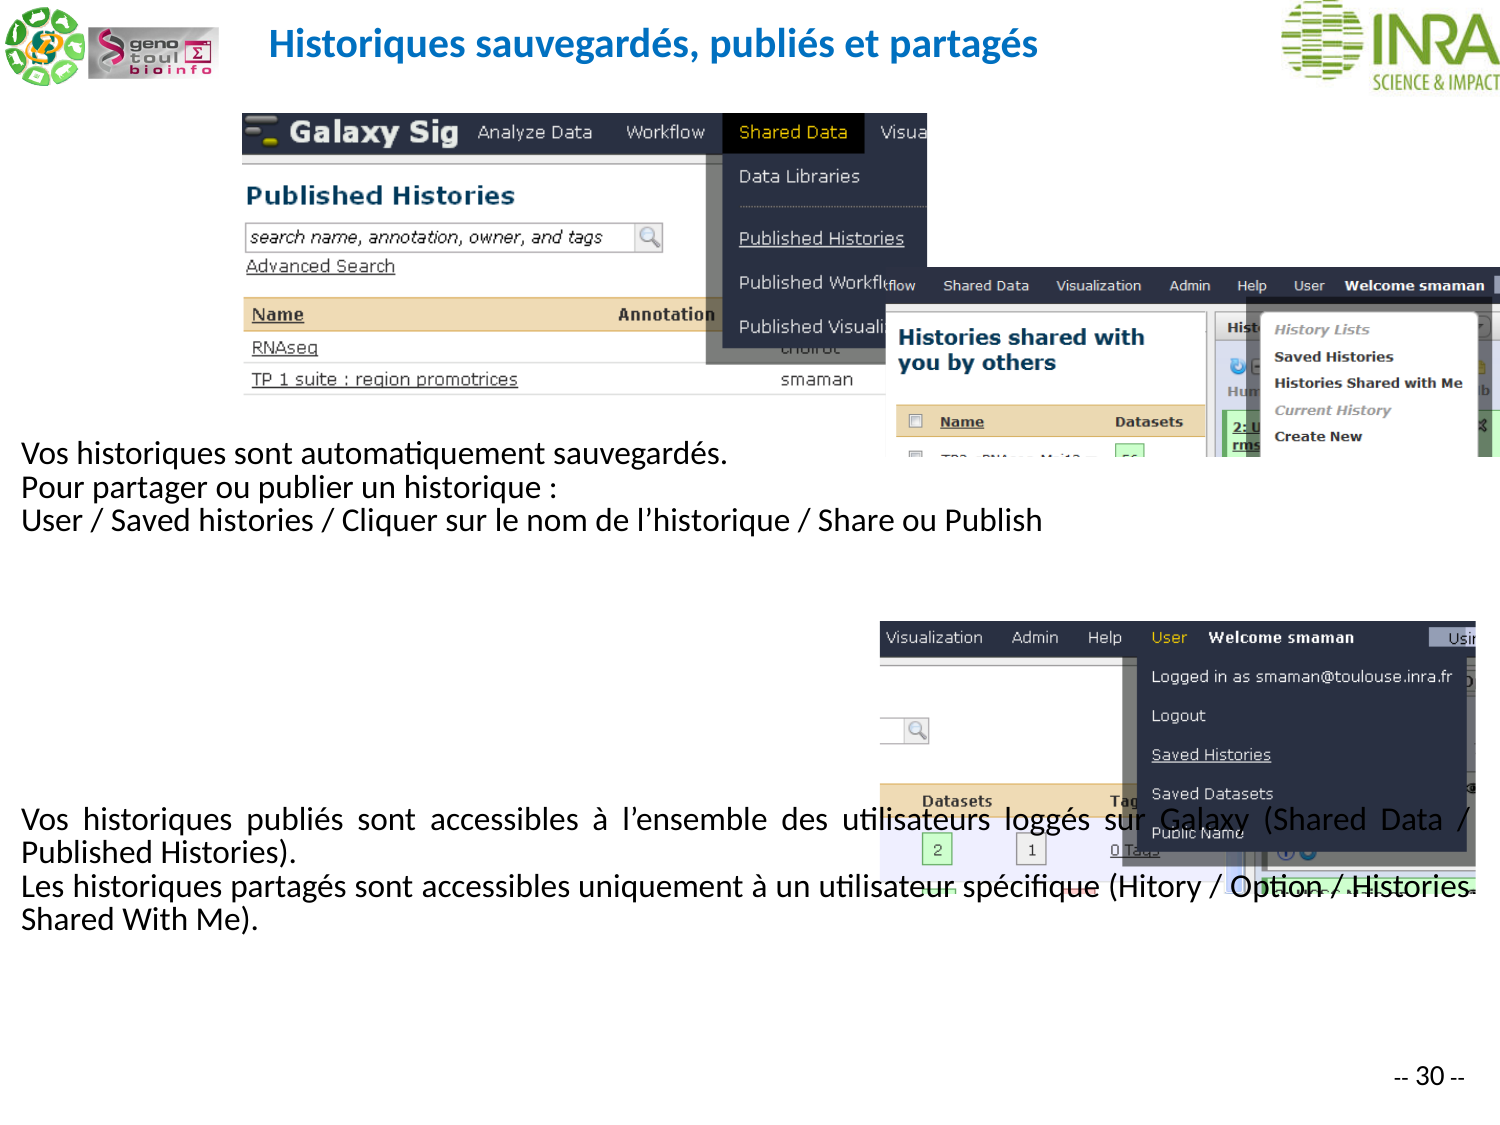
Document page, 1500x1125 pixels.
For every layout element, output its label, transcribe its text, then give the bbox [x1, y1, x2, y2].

picture [88, 27, 219, 79]
picture [1281, 0, 1500, 110]
text_box Vos historiques sont automatiquement sauvegardés. Pour partager ou publier un historique : User / Saved histories / Cliquer sur le nom de l’historique / Share ou Publish Vos historiques publiés sont accessibles à l’ensemble des utilisateurs loggés sur Galaxy (Shared Data / Published Histories). Les historiques partagés sont accessibles uniquement à un utilisateur spécifique (Hitory / Option / Histories Shared With Me). [5, 432, 1500, 1059]
picture [242, 113, 1500, 432]
picture [5, 7, 85, 86]
text_box Historiques sauvegardés, publiés et partagés [253, 19, 1270, 86]
